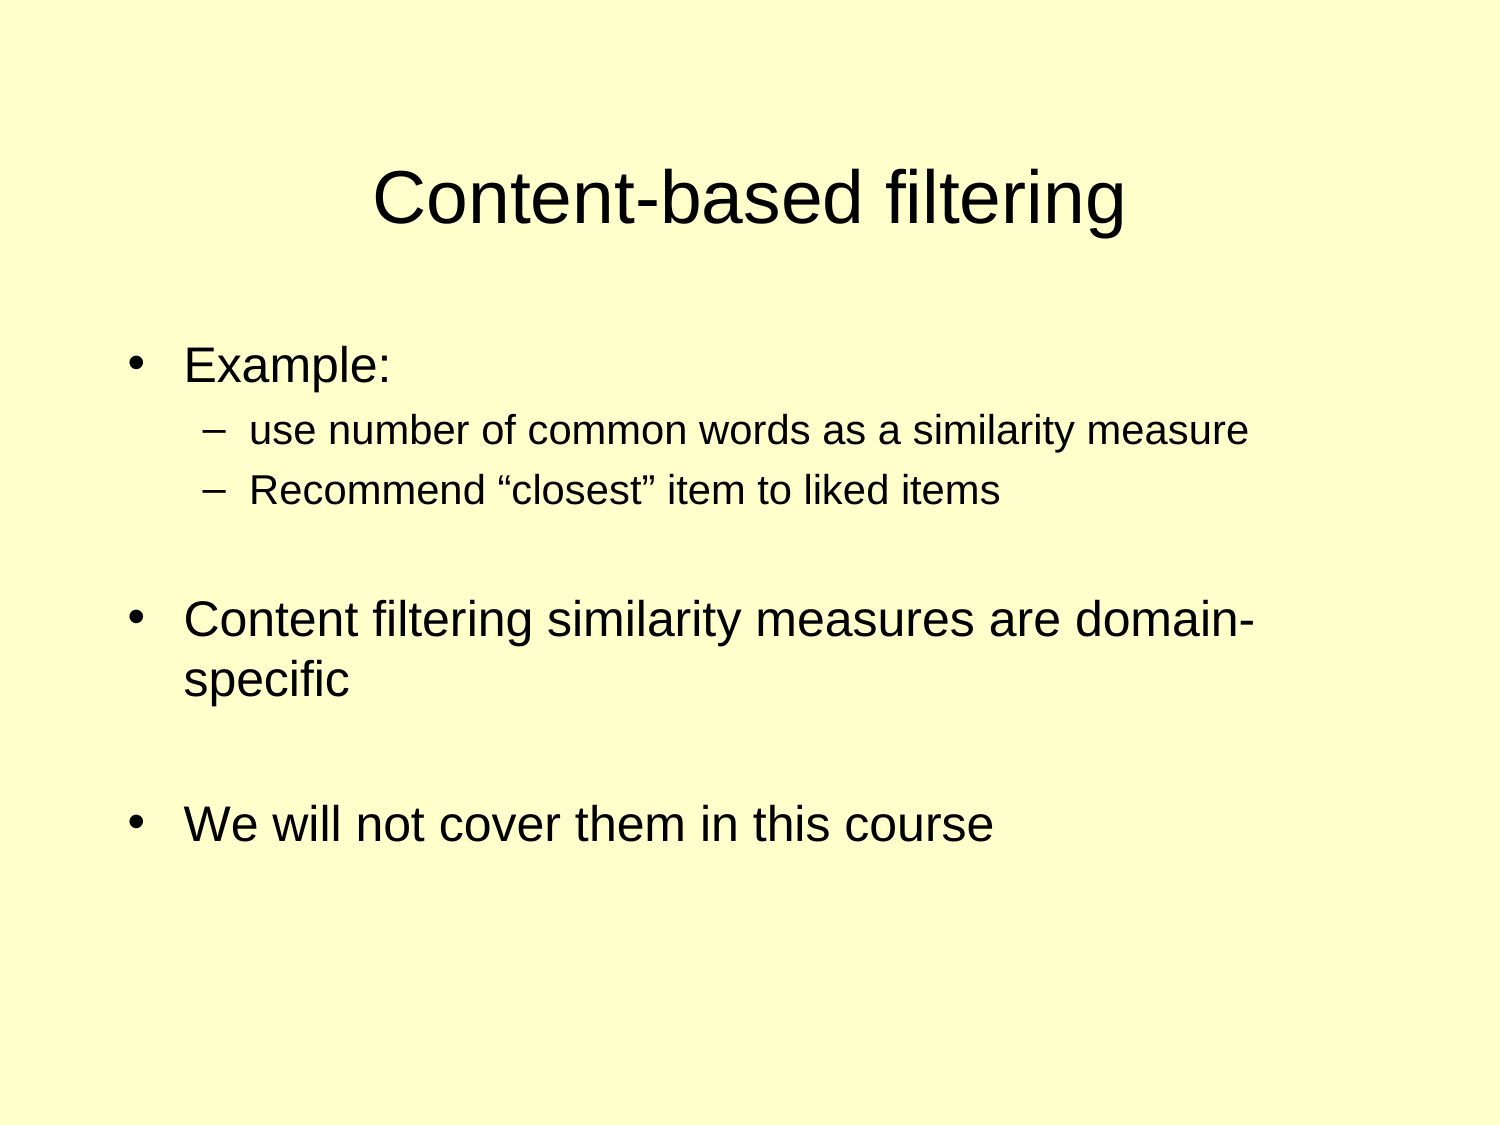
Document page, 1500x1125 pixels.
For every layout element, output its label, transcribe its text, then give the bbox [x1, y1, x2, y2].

title Content-based filtering [112, 99, 1388, 288]
list Example: use number of common words as a similarity measure Recommend “closest” item to liked items Content filtering similarity measures are domain-specific We will not cover them in this course [112, 324, 1388, 1001]
